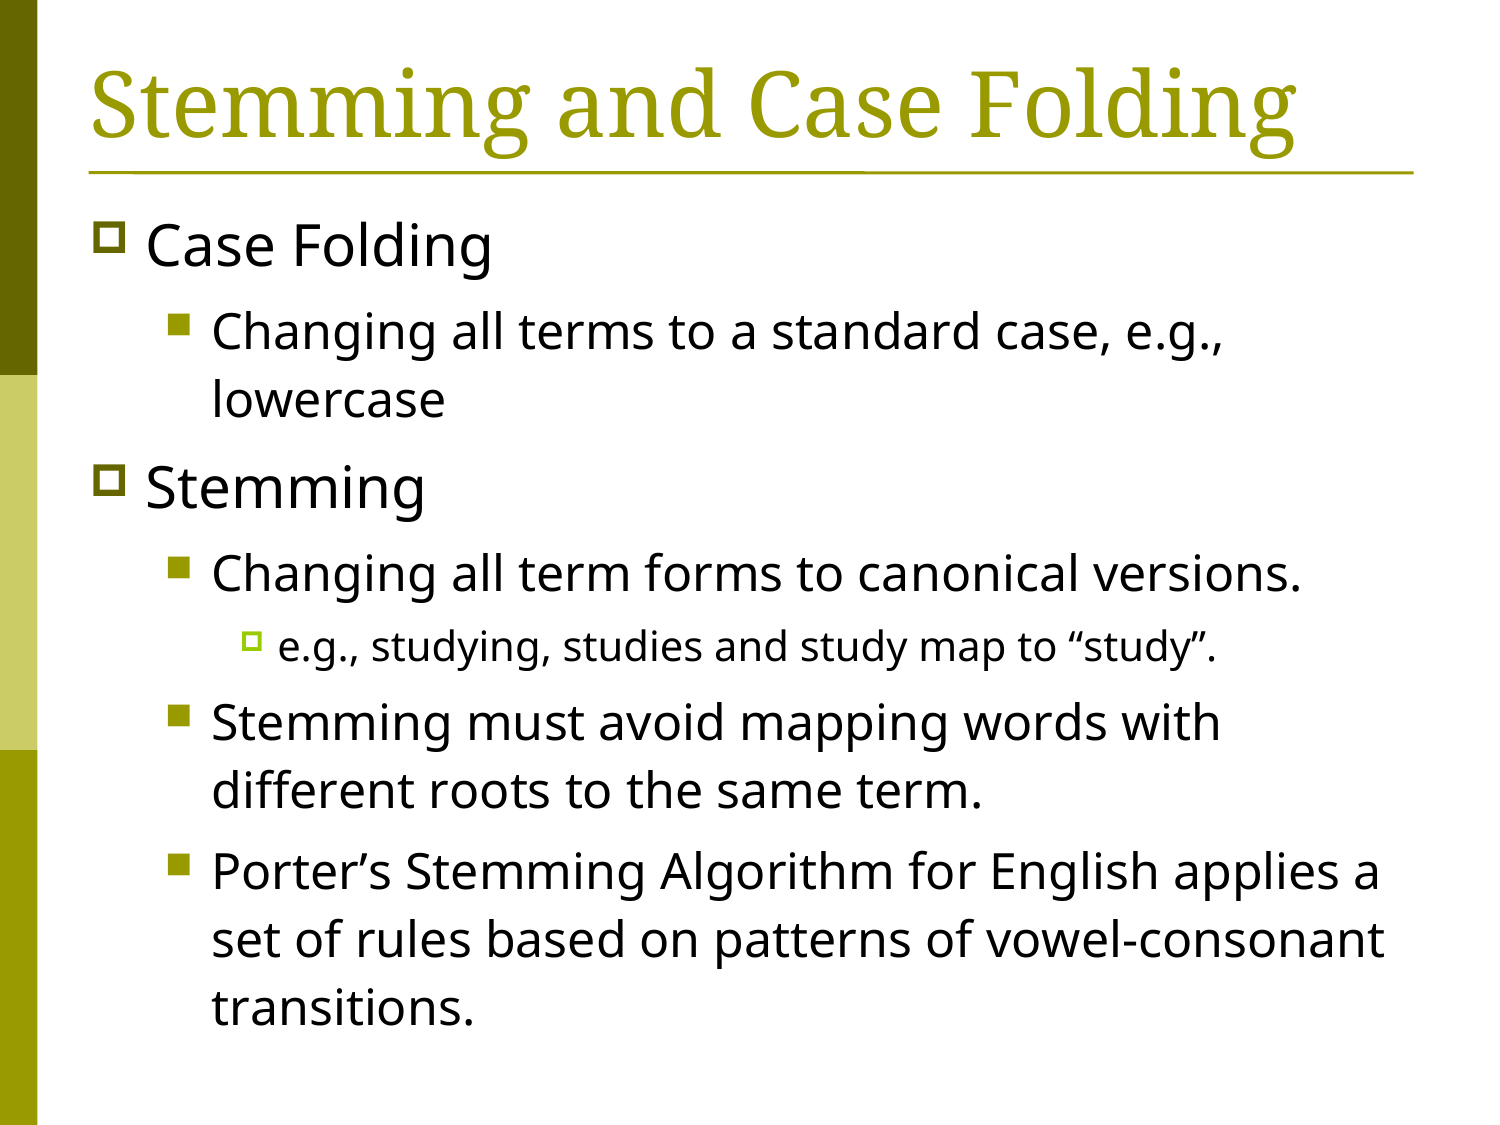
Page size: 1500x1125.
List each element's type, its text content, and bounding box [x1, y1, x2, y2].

list Case Folding Changing all terms to a standard case, e.g., lowercase Stemming Changing all term forms to canonical versions. e.g., studying, studies and study map to “study”. Stemming must avoid mapping words with different roots to the same term. Porter’s Stemming Algorithm for English applies a set of rules based on patterns of vowel-consonant transitions. [75, 196, 1426, 1006]
title Stemming and Case Folding [75, 45, 1426, 173]
